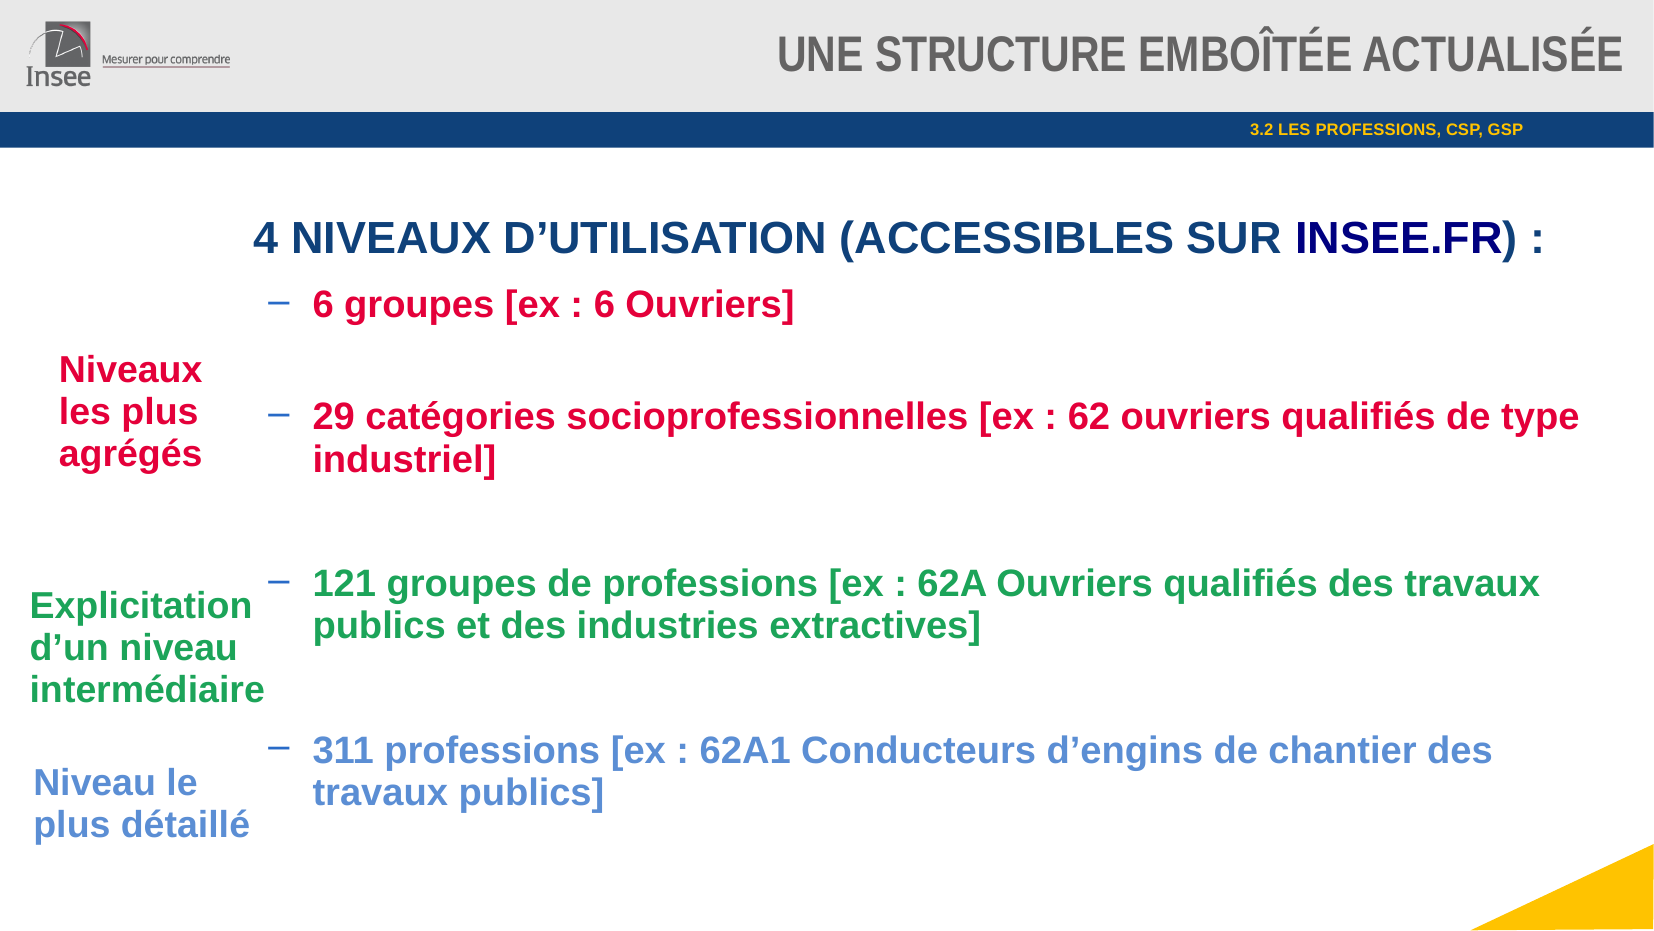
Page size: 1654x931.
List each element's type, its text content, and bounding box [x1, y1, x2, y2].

text_box Explicitation d’un niveau intermédiaire [29, 584, 296, 711]
picture [23, 0, 230, 89]
list 4 niveaux d’utilisation (Accessibles sur Insee.fr) : 6 groupes [ex : 6 Ouvriers] 29 catégories socioprofessionnelles [ex : 62 ouvriers qualifiés de type industriel] 121 groupes de professions [ex : 62A Ouvriers qualifiés des travaux publics et des industries extractives] 311 professions [ex : 62A1 Conducteurs d’engins de chantier des travaux publics] [194, 142, 1613, 827]
text_box Niveaux les plus agrégés [59, 348, 237, 475]
text_box Niveau le plus détaillé [33, 761, 270, 846]
title Une structure emboîtée actualisée [265, 0, 1625, 107]
